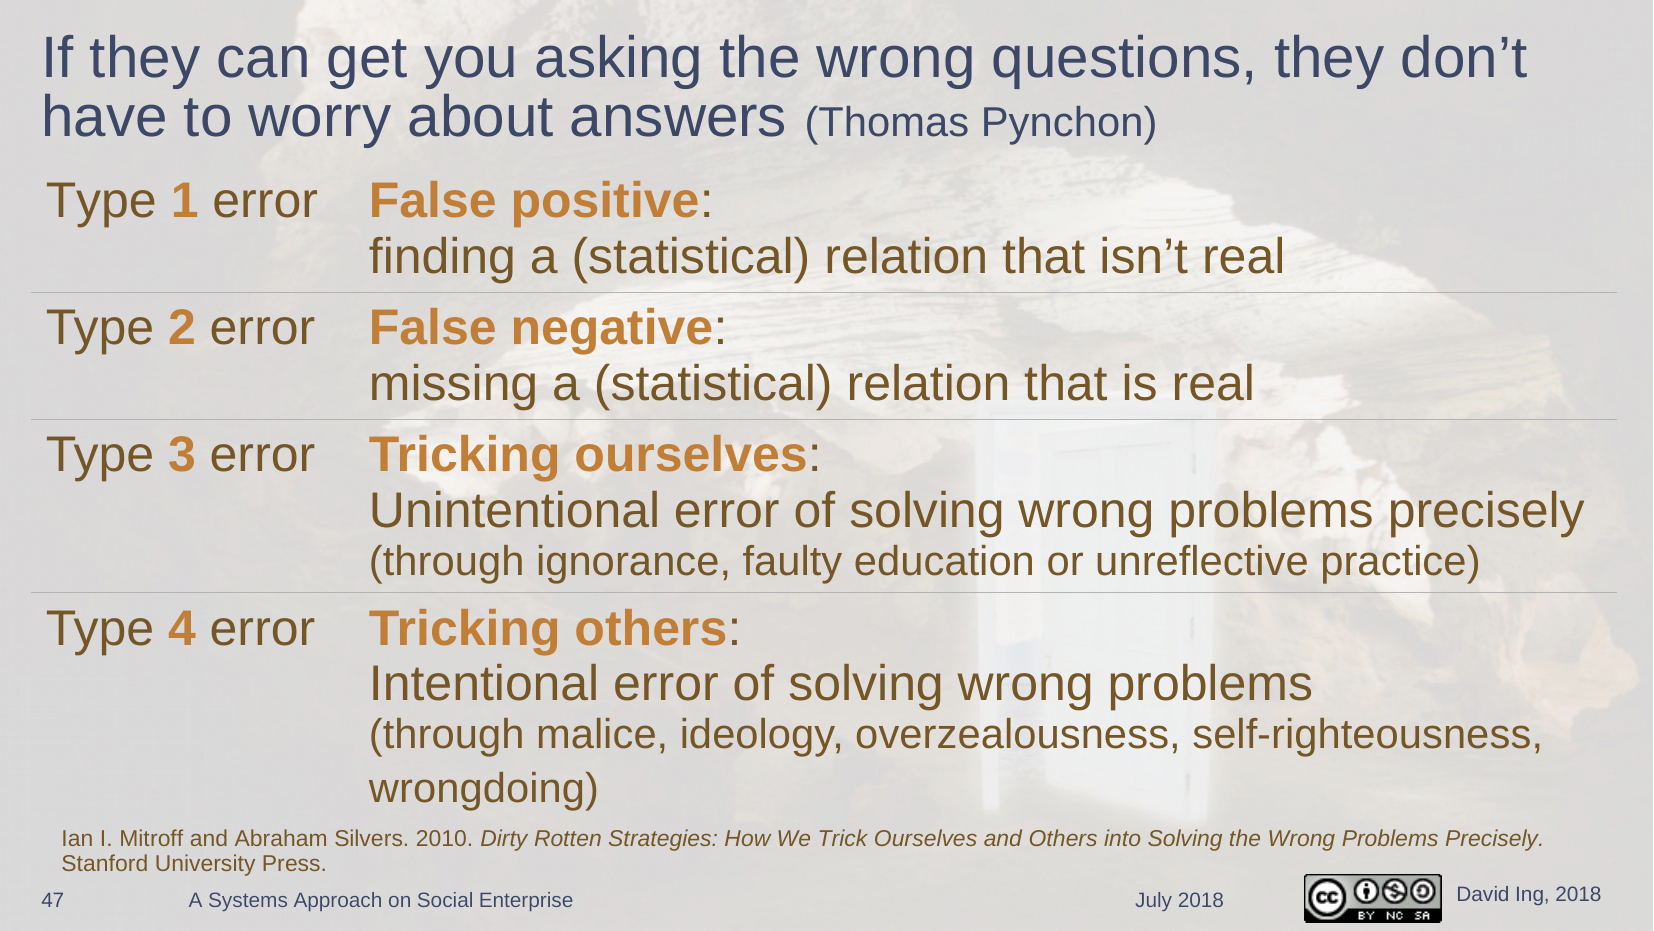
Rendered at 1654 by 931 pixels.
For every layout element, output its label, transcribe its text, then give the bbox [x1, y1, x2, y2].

table_cell Type 2 error [31, 293, 354, 419]
table_header Type 1 error [31, 165, 354, 292]
text_box Ian I. Mitroff and Abraham Silvers. 2010. Dirty Rotten Strategies: How We Trick Ourselves and Others into Solving the Wrong Problems Precisely. Stanford University Press. [46, 818, 1631, 884]
table_cell Type 3 error [31, 420, 354, 592]
table_header False positive: finding a (statistical) relation that isn’t real [354, 165, 1617, 292]
table_cell Tricking others: Intentional error of solving wrong problems (through malice, ideology, overzealousness, self-righteousness, wrongdoing) [354, 593, 1617, 818]
title If they can get you asking the wrong questions, they don’t have to worry about answers (Thomas Pynchon) [41, 30, 1613, 148]
table_cell False negative: missing a (statistical) relation that is real [354, 293, 1617, 419]
table_cell Pursuits: [0, 0, 1653, 931]
picture [1304, 884, 1442, 923]
table_cell Tricking ourselves: Unintentional error of solving wrong problems precisely (through ignorance, faulty education or unreflective practice) [354, 420, 1617, 592]
table_cell Type 4 error [31, 593, 354, 821]
